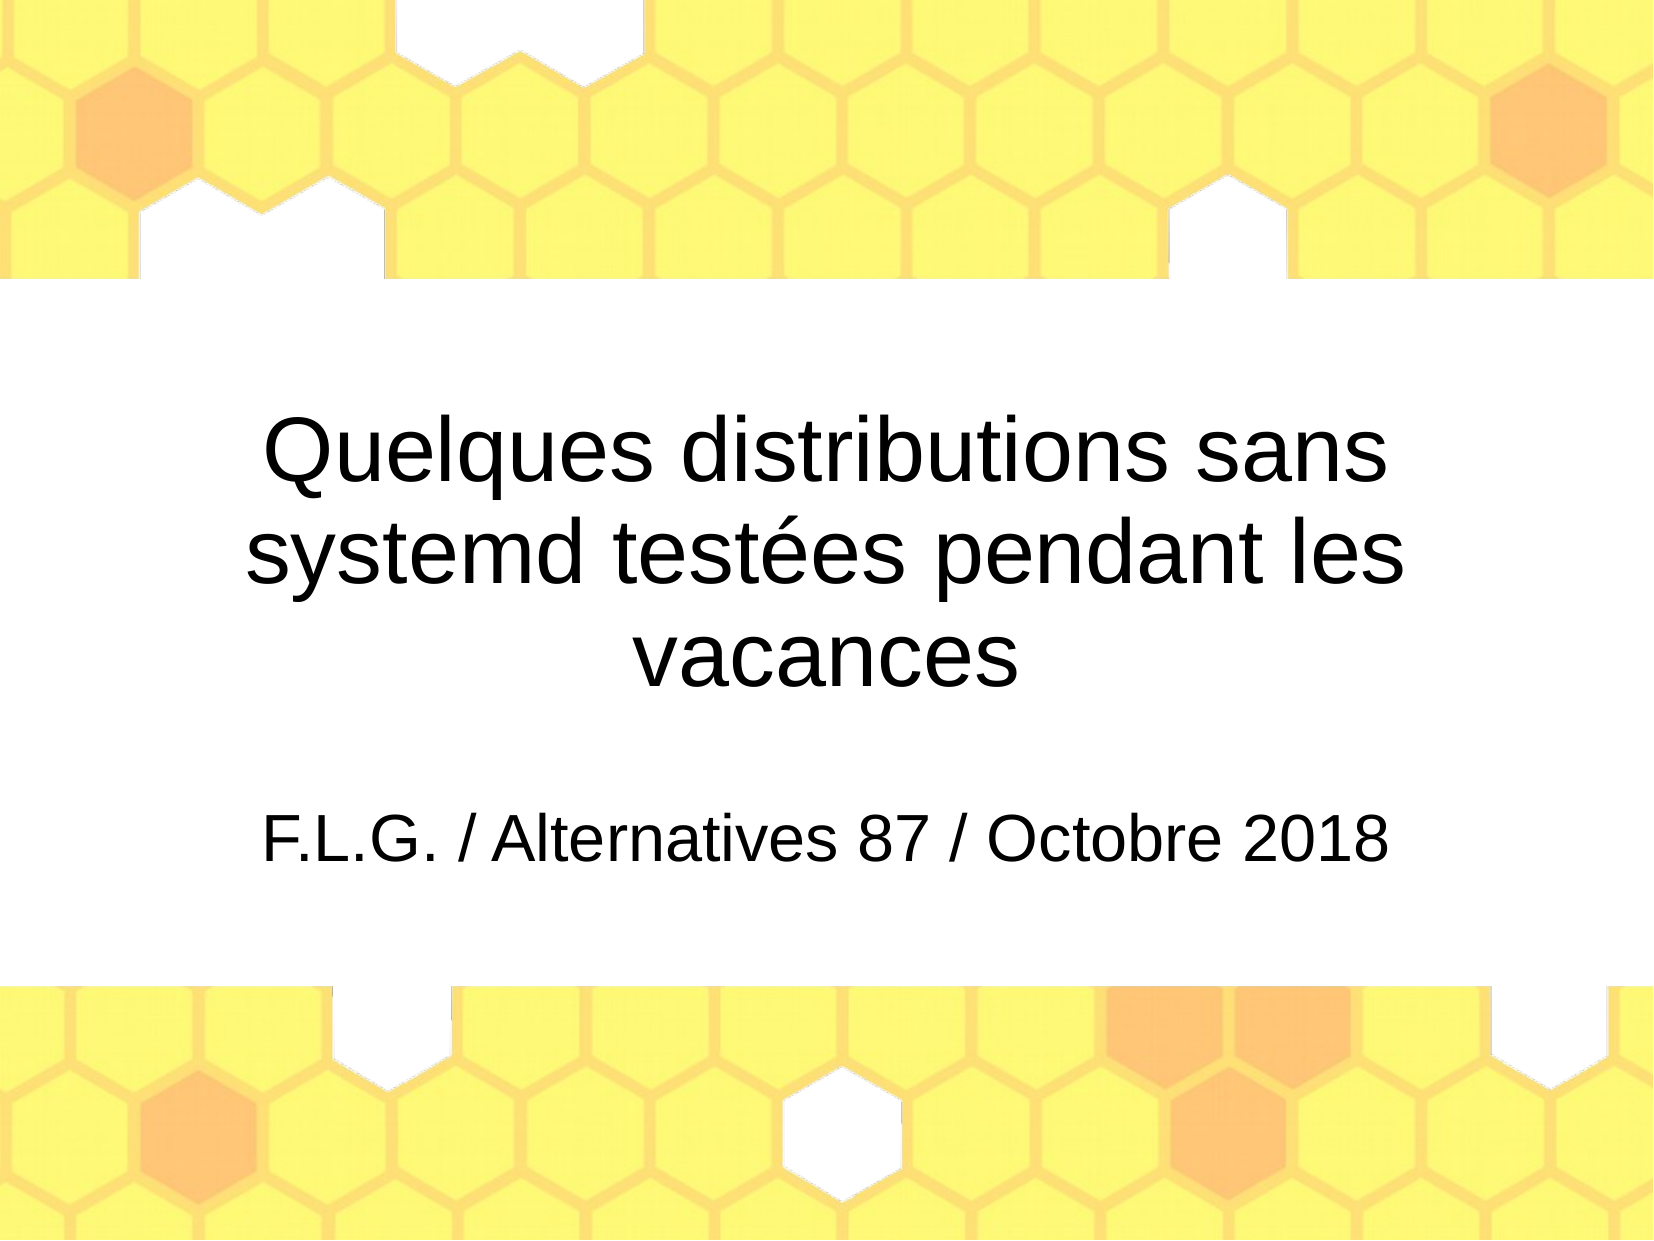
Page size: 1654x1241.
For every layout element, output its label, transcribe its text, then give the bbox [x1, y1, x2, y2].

subtitle F.L.G. / Alternatives 87 / Octobre 2018 [82, 744, 1571, 934]
title Quelques distributions sans systemd testées pendant les vacances [82, 414, 1571, 690]
picture [0, 986, 1654, 1240]
picture [0, 0, 1654, 279]
